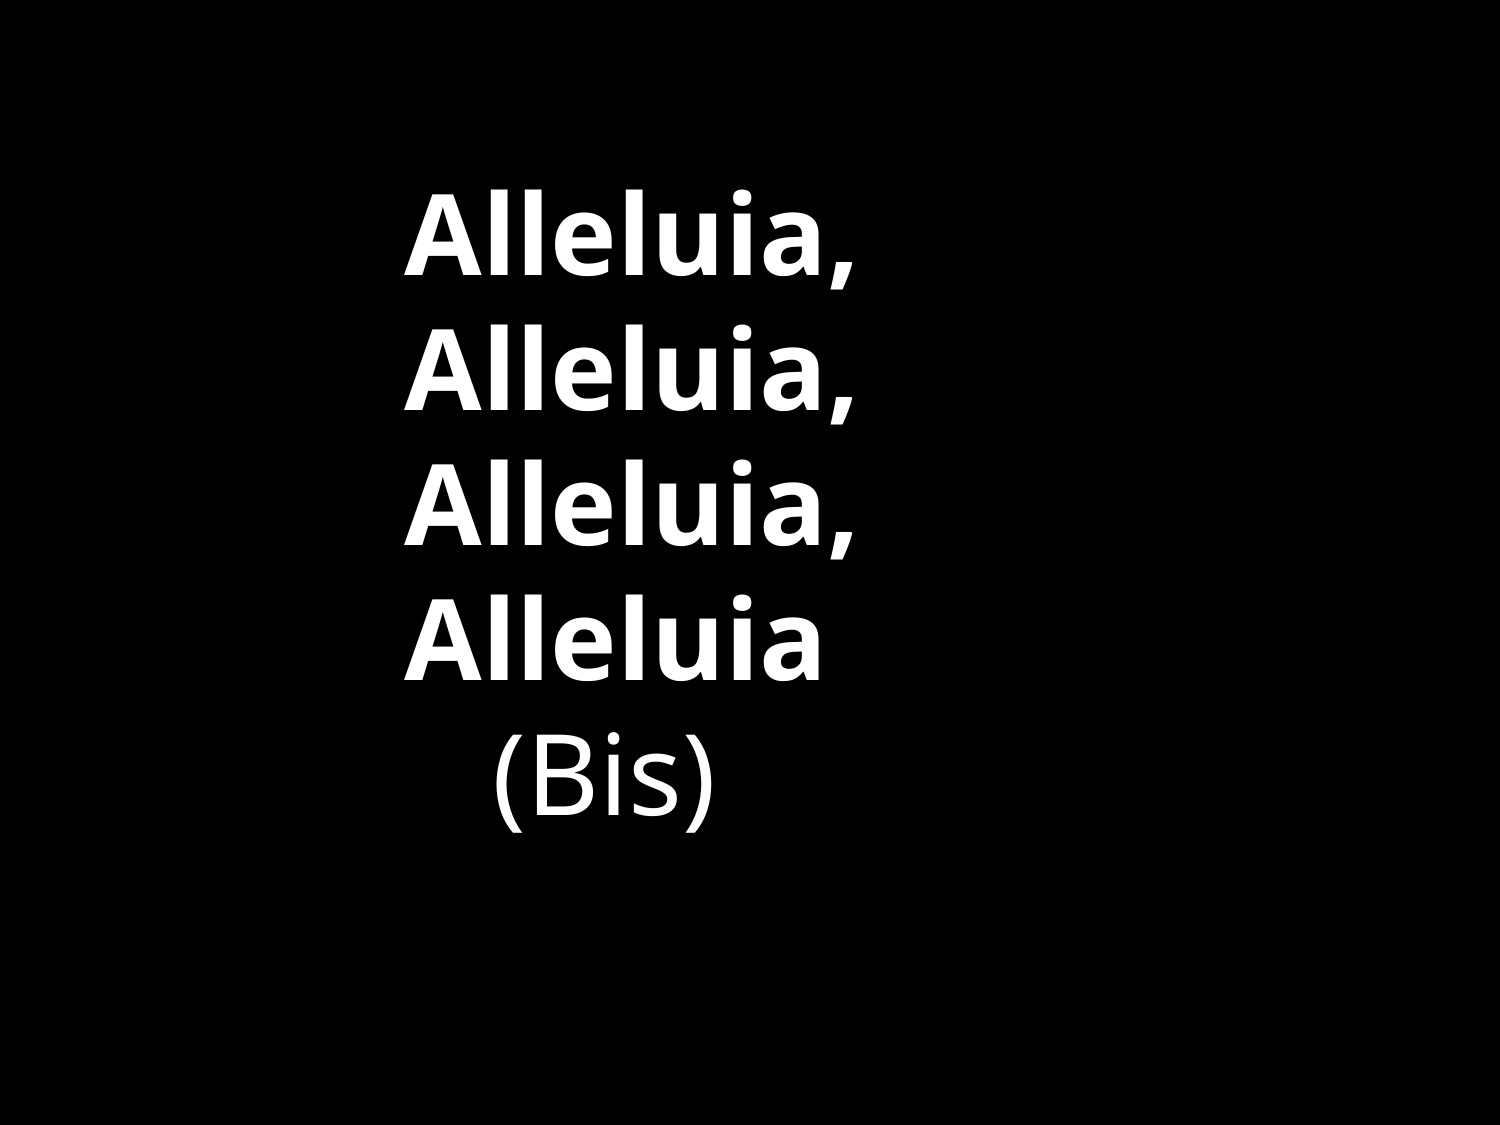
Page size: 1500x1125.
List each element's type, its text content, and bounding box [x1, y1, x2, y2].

list Alleluia, Alleluia, Alleluia, Alleluia (Bis) [389, 155, 1500, 898]
